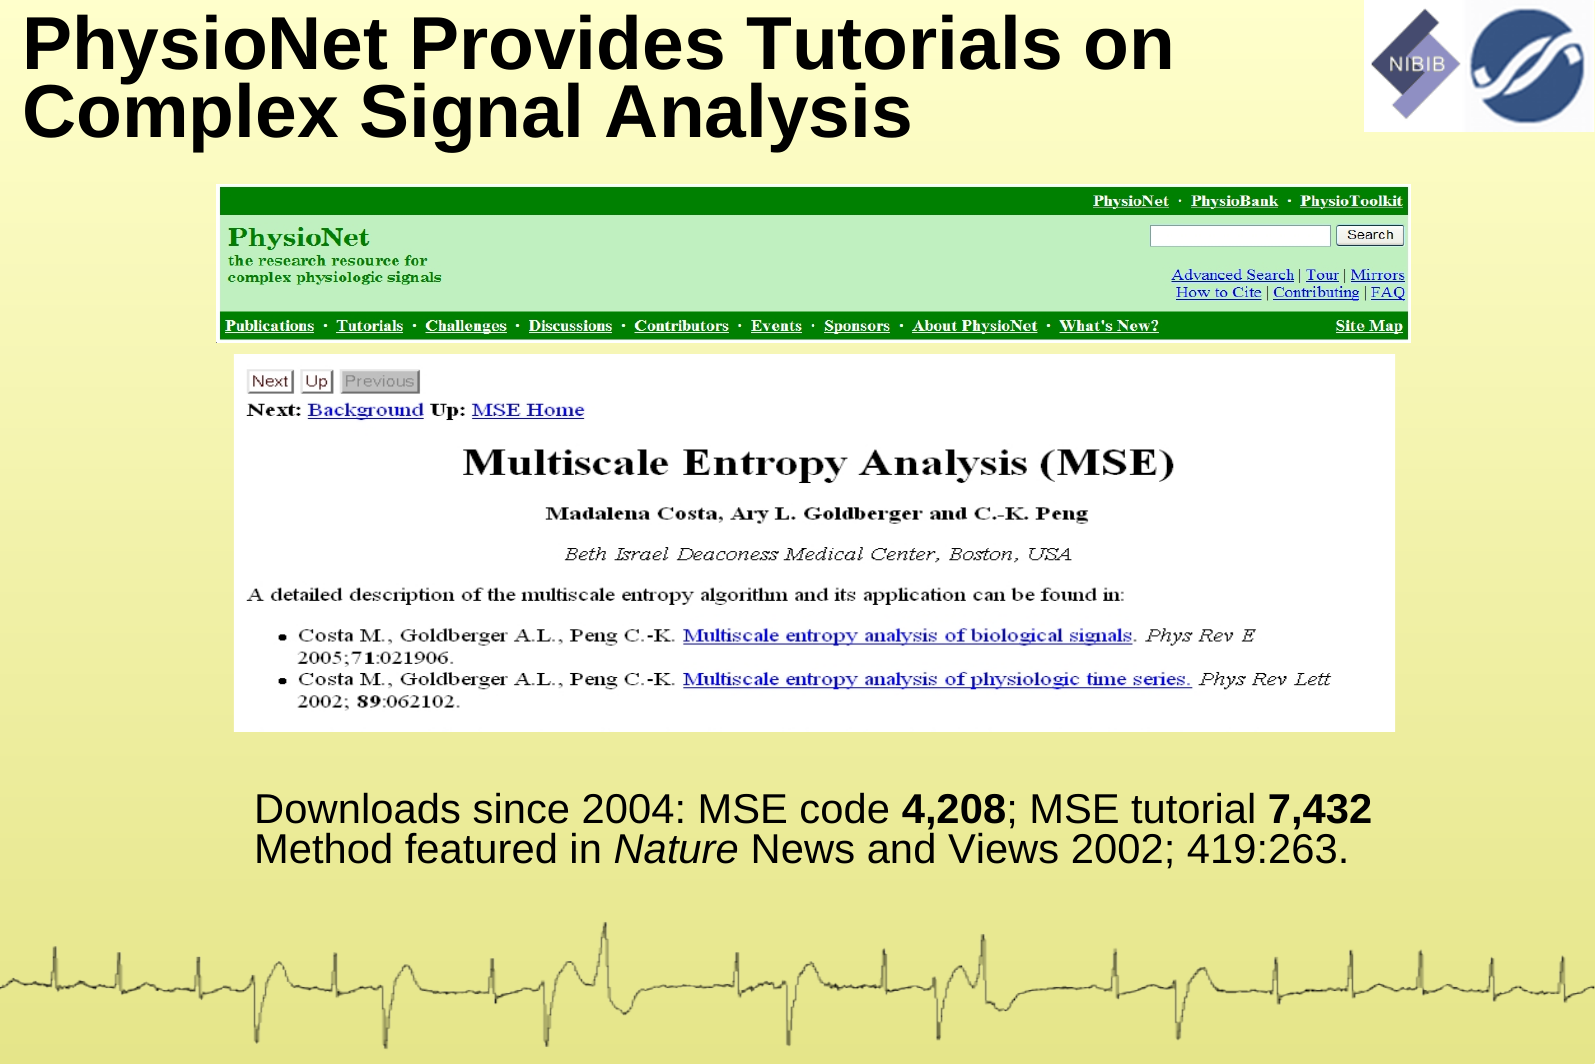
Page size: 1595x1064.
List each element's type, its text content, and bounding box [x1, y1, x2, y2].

picture [1364, 0, 1595, 132]
picture [216, 184, 1411, 343]
picture [233, 354, 1396, 732]
title PhysioNet Provides Tutorials on Complex Signal Analysis [22, 0, 1285, 168]
picture [0, 913, 1595, 1064]
text_box Downloads since 2004: MSE code 4,208; MSE tutorial 7,432 Method featured in Nature News and Views 2002; 419:263. [239, 728, 1401, 880]
